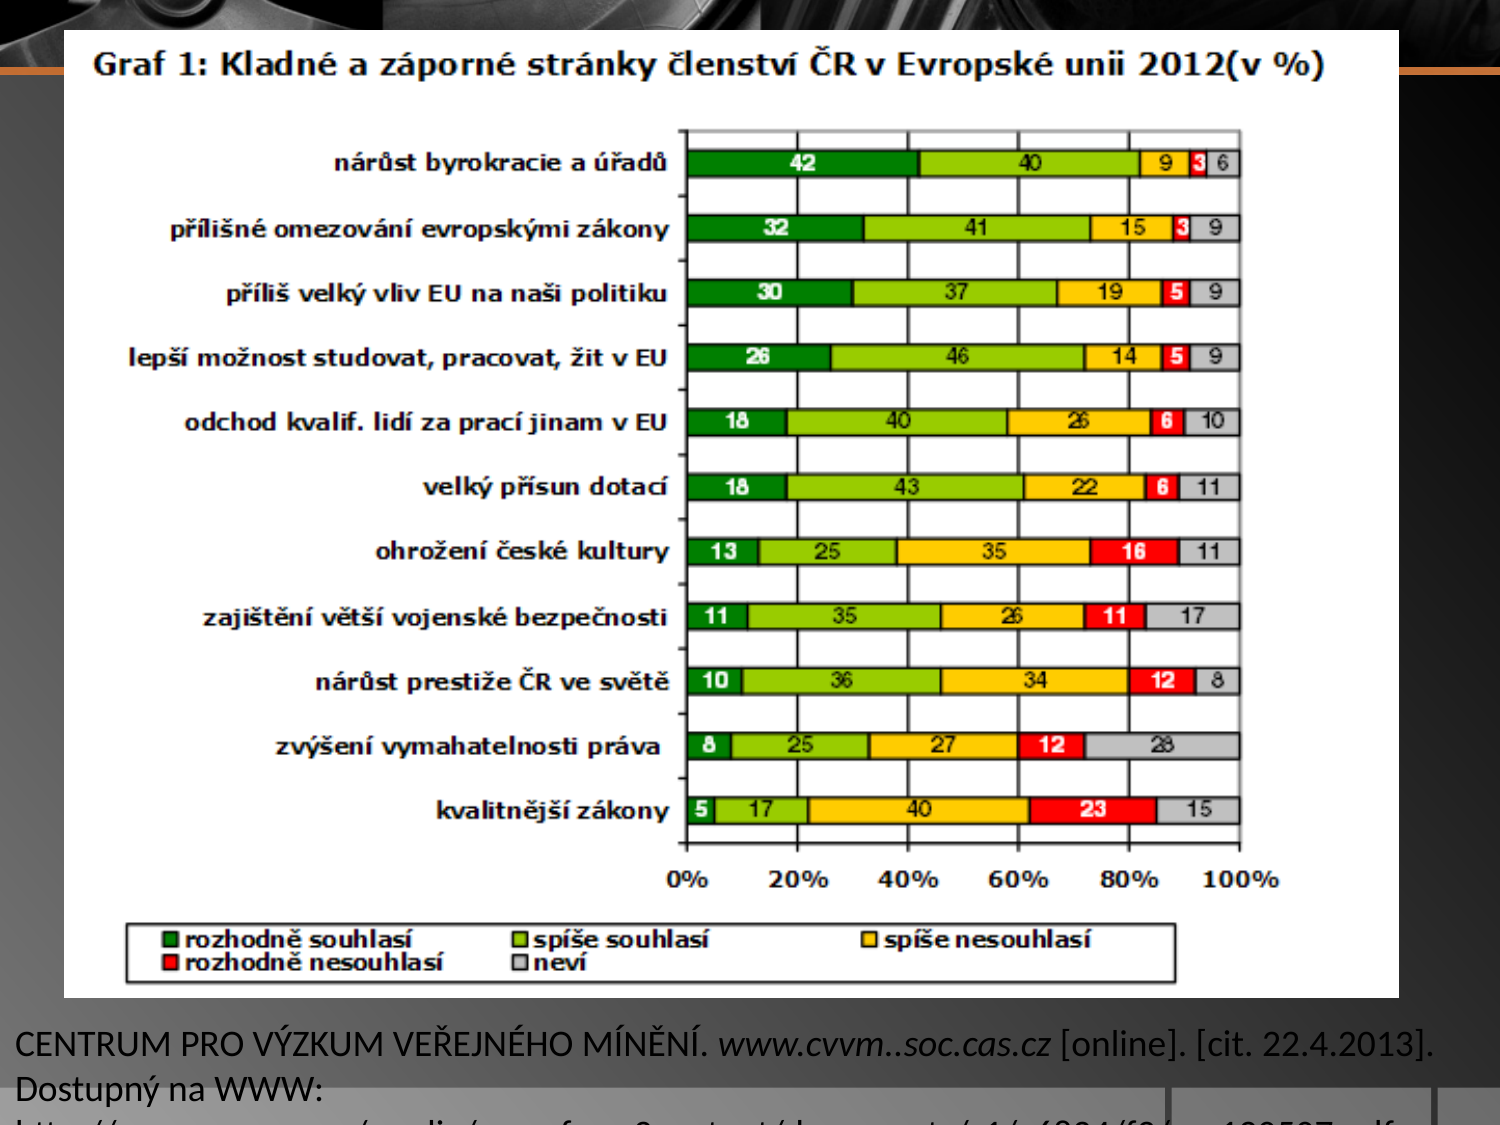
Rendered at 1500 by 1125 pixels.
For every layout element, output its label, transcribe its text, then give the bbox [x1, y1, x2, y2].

text_box CENTRUM PRO VÝZKUM VEŘEJNÉHO MÍNĚNÍ. www.cvvm..soc.cas.cz [online]. [cit. 22.4.2013]. Dostupný na WWW: http://cvvm.soc.cas.cz/media/com_form2content/documents/c1/a6824/f3/pm120507.pdf [0, 1011, 1500, 1125]
picture [64, 30, 1399, 998]
